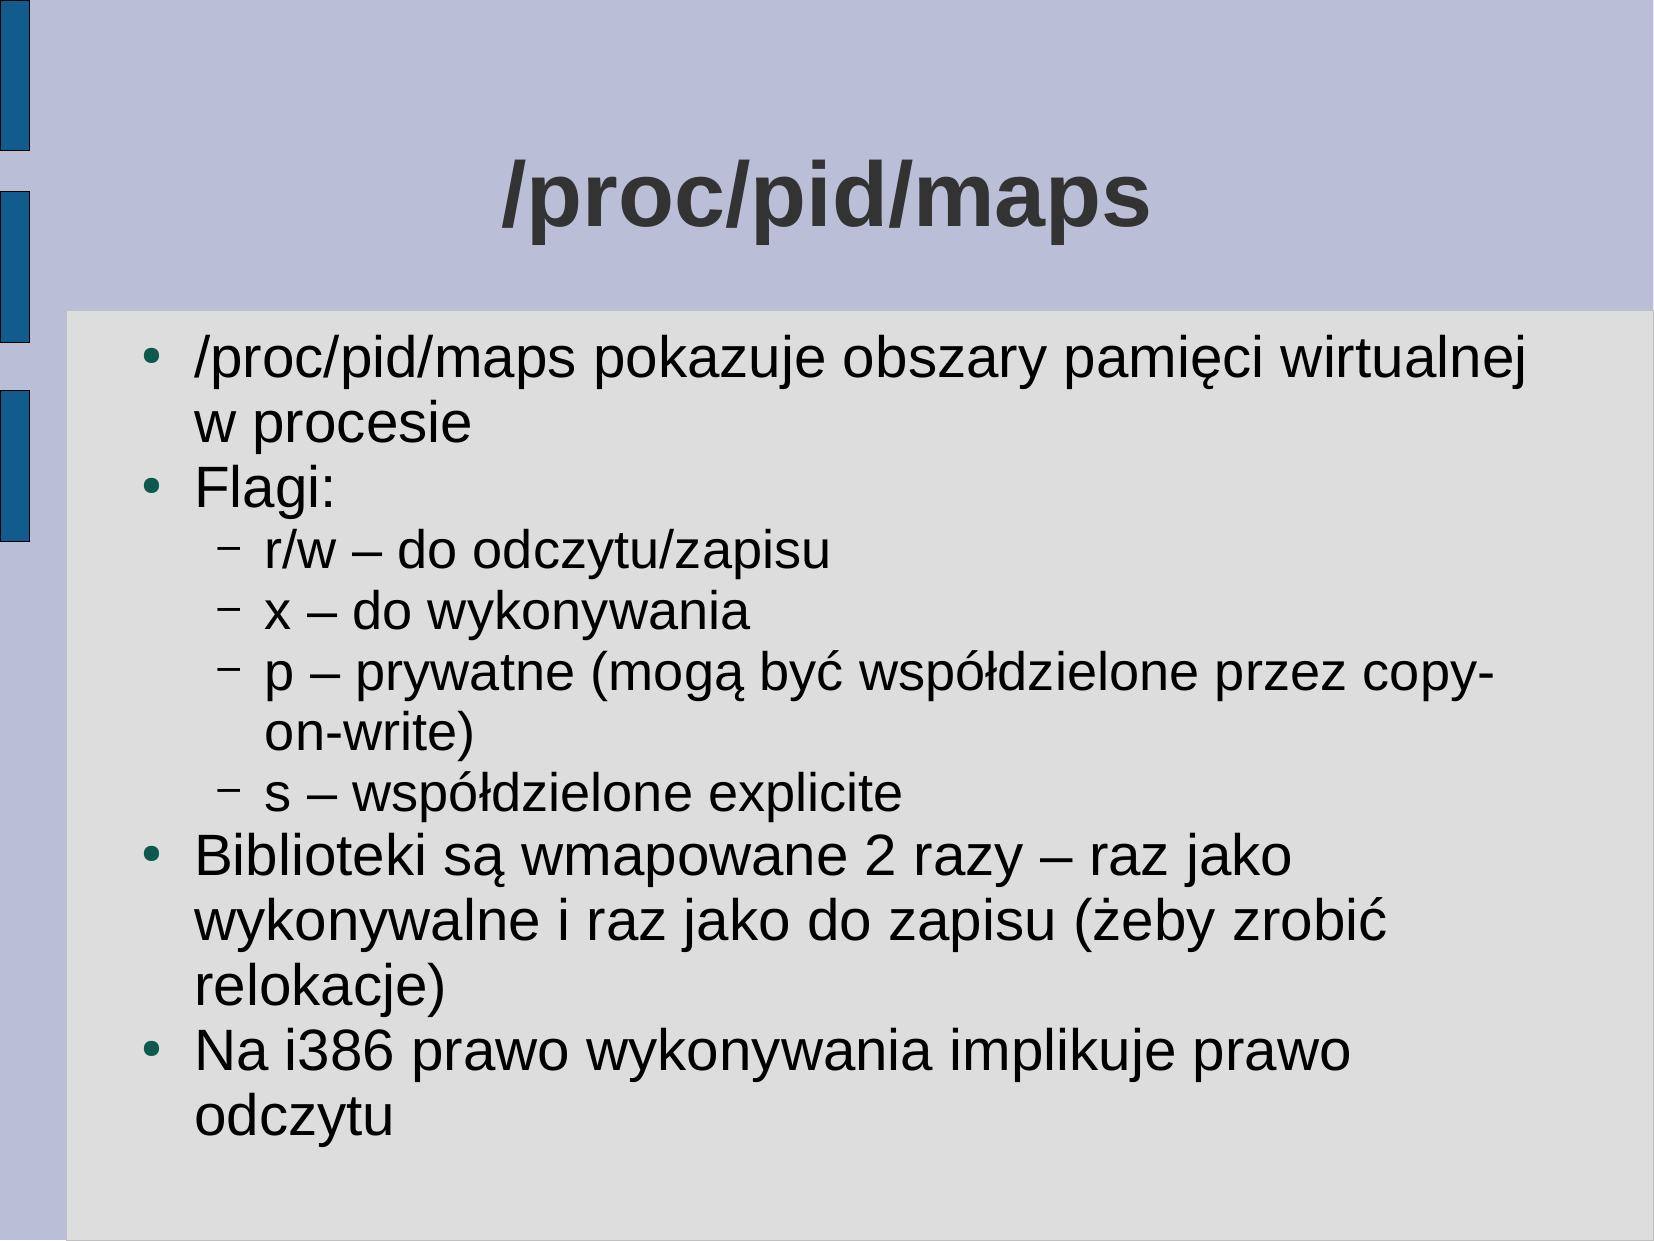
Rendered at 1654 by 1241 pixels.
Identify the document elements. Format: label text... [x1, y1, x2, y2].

title /proc/pid/maps [121, 91, 1534, 299]
list /proc/pid/maps pokazuje obszary pamięci wirtualnej w procesie Flagi: r/w – do odczytu/zapisu x – do wykonywania p – prywatne (mogą być współdzielone przez copy-on-write) s – współdzielone explicite Biblioteki są wmapowane 2 razy – raz jako wykonywalne i raz jako do zapisu (żeby zrobić relokacje) Na i386 prawo wykonywania implikuje prawo odczytu [123, 324, 1536, 1241]
